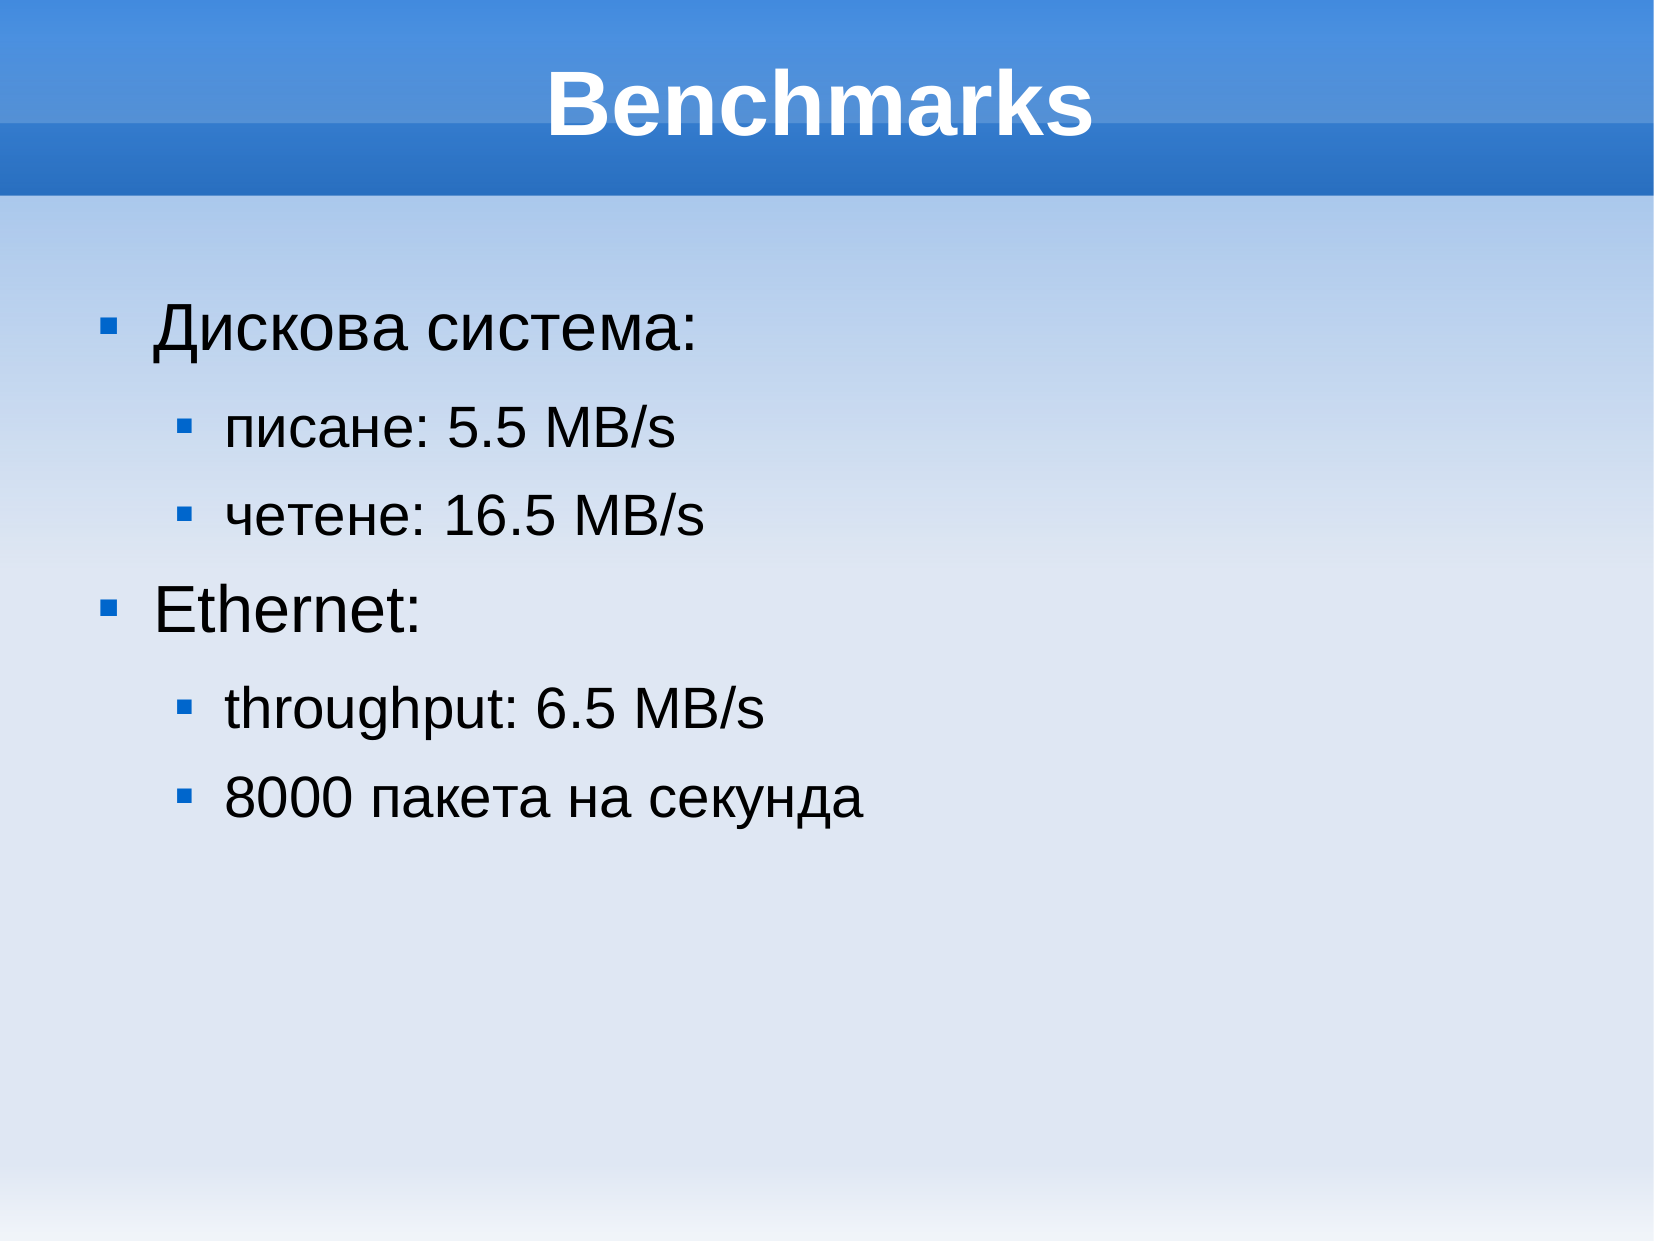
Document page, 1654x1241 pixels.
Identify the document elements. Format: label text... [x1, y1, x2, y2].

title Benchmarks [76, 7, 1565, 200]
list Дискова система: писане: 5.5 MB/s четене: 16.5 MB/s Ethernet: throughput: 6.5 MB/s 8000 пакета на секунда [82, 290, 1571, 1094]
picture [0, 0, 1654, 1241]
